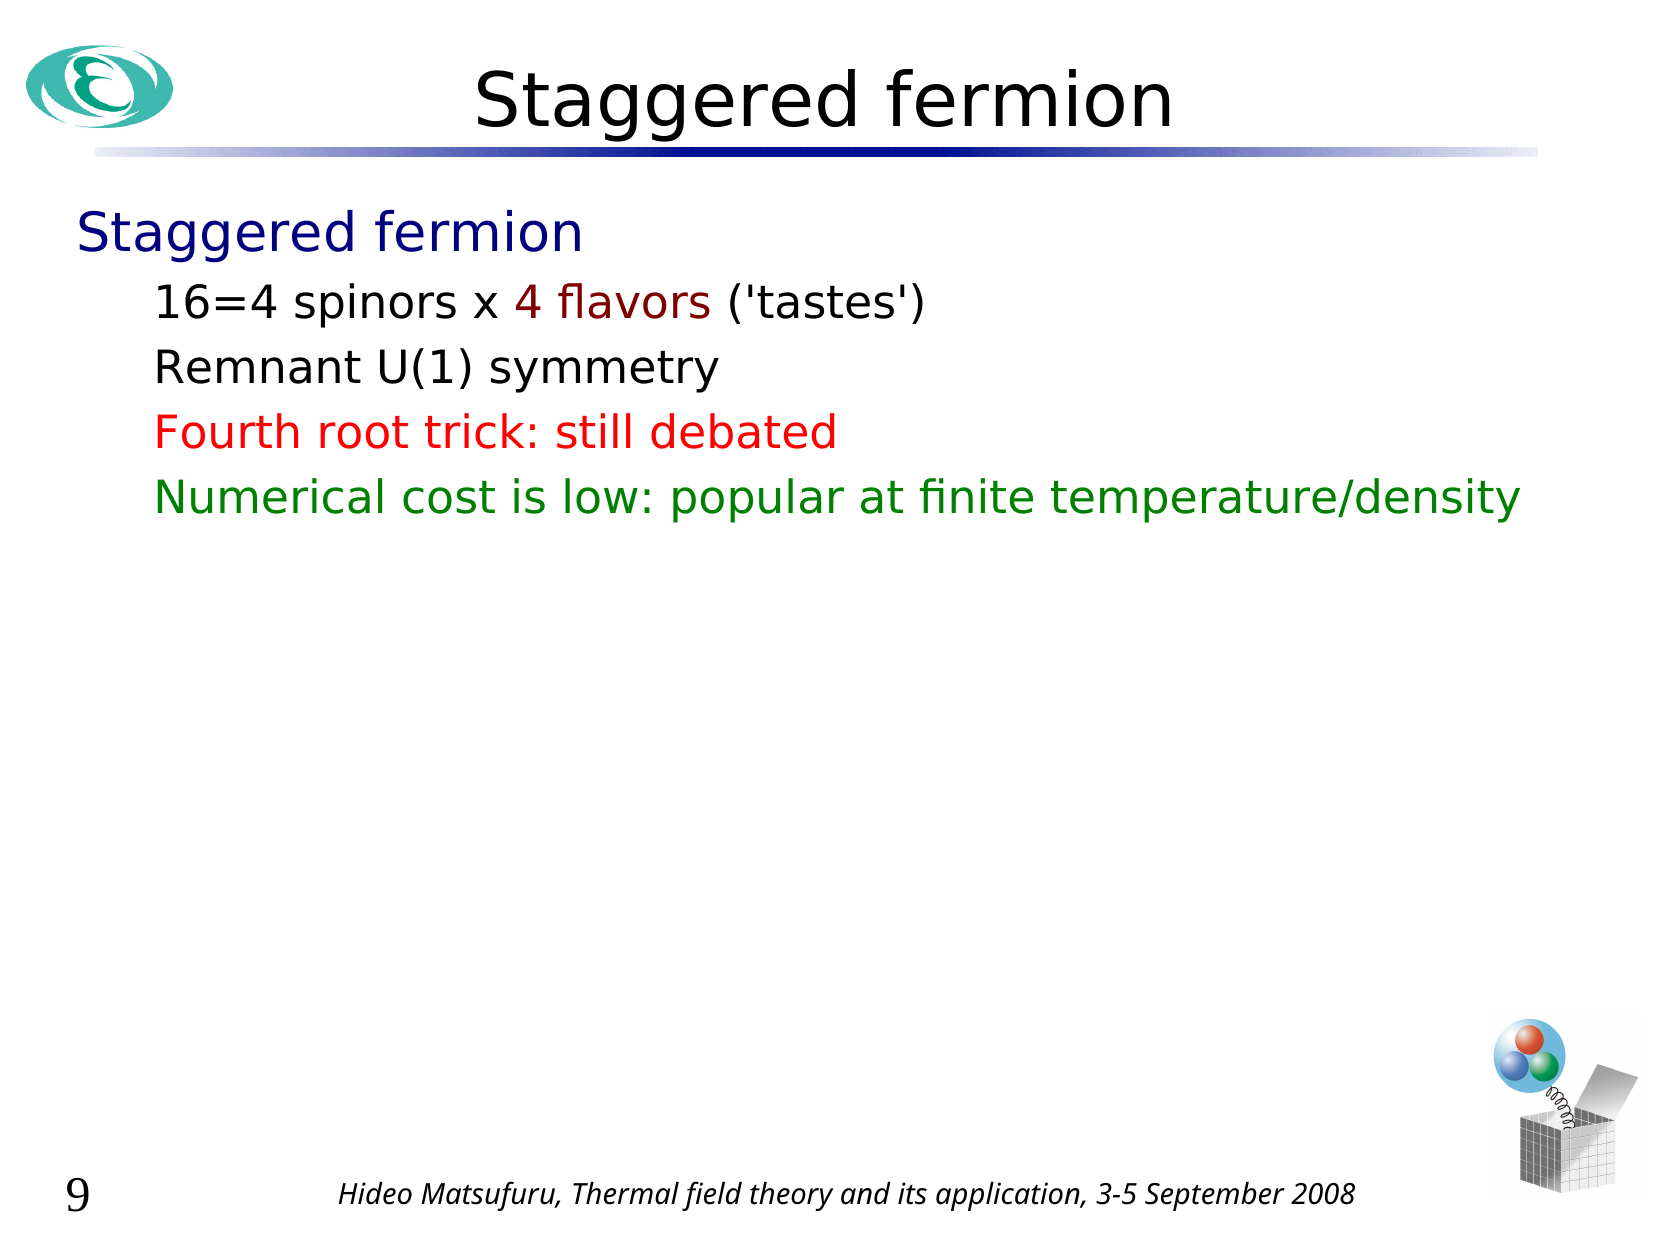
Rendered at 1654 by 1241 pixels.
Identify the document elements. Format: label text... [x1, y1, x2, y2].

list Staggered fermion 16=4 spinors x 4 flavors ('tastes') Remnant U(1) symmetry Fourth root trick: still debated Numerical cost is low: popular at finite temperature/density [58, 201, 1545, 578]
title Staggered fermion [201, 47, 1450, 154]
picture [95, 147, 1538, 157]
picture [1488, 1012, 1644, 1200]
picture [20, 37, 179, 136]
